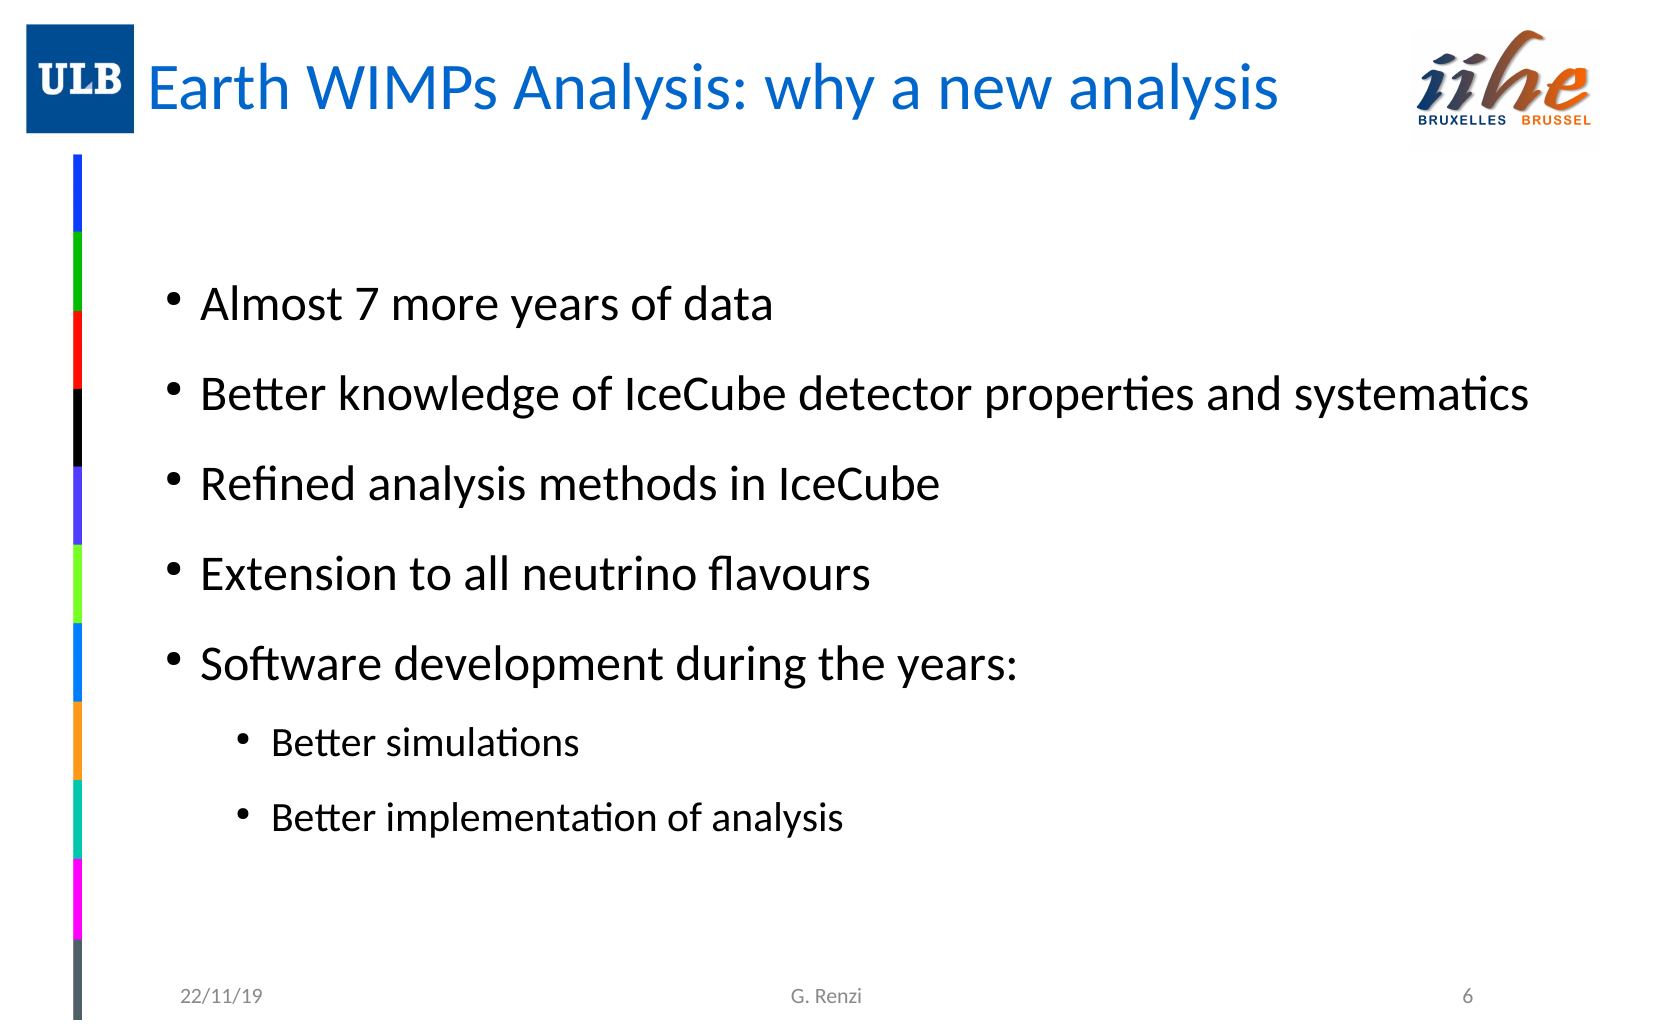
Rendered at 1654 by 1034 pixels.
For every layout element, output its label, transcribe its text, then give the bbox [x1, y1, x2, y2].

picture [1410, 29, 1600, 150]
picture [74, 155, 82, 1019]
text_box Almost 7 more years of data Better knowledge of IceCube detector properties and systematics Refined analysis methods in IceCube Extension to all neutrino flavours Software development during the years: Better simulations Better implementation of analysis [150, 232, 1576, 878]
picture [7, 24, 132, 143]
title Earth WIMPs Analysis: why a new analysis [132, 13, 1323, 152]
